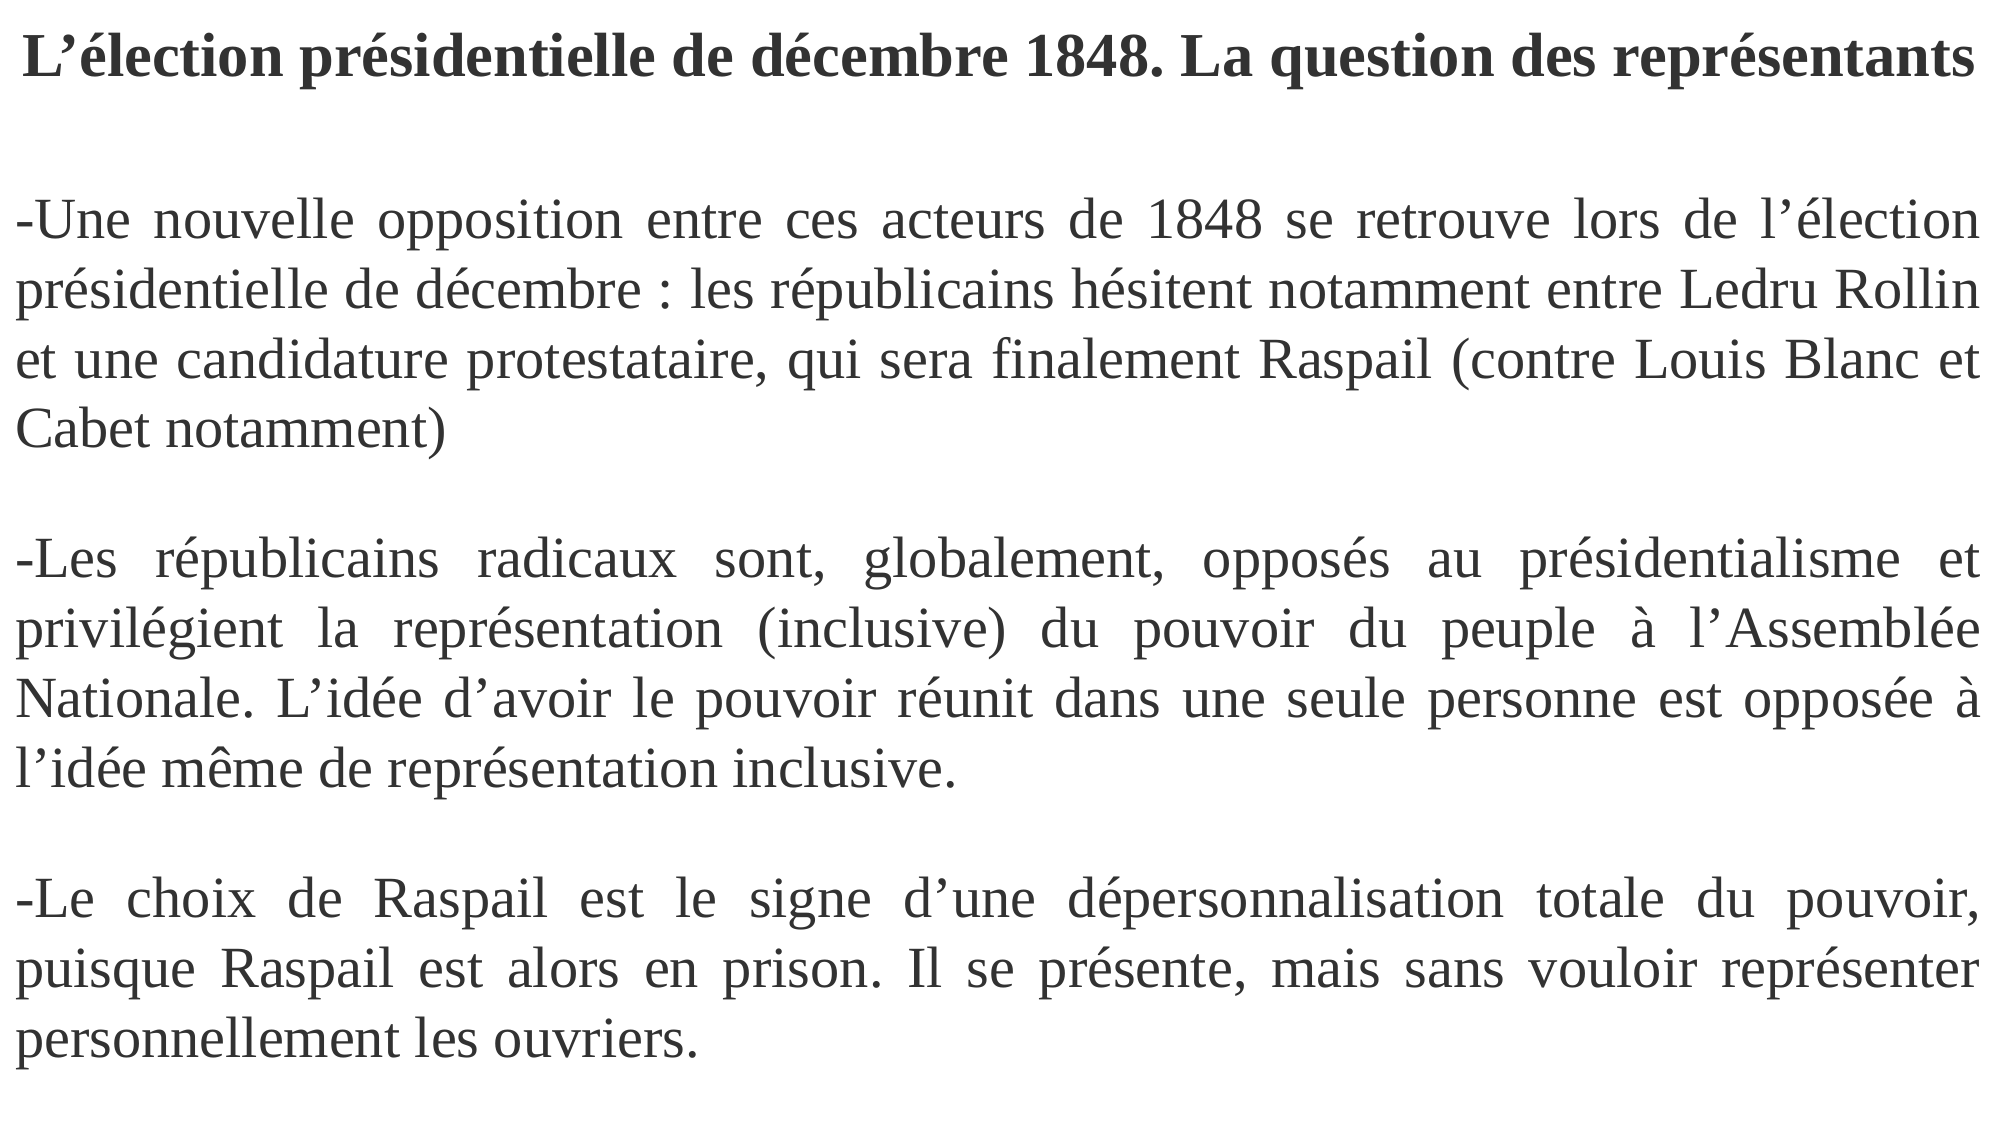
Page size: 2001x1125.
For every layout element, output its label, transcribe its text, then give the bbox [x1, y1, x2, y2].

list -Une nouvelle opposition entre ces acteurs de 1848 se retrouve lors de l’élection présidentielle de décembre : les républicains hésitent notamment entre Ledru Rollin et une candidature protestataire, qui sera finalement Raspail (contre Louis Blanc et Cabet notamment) -Les républicains radicaux sont, globalement, opposés au présidentialisme et privilégient la représentation (inclusive) du pouvoir du peuple à l’Assemblée Nationale. L’idée d’avoir le pouvoir réunit dans une seule personne est opposée à l’idée même de représentation inclusive. -Le choix de Raspail est le signe d’une dépersonnalisation totale du pouvoir, puisque Raspail est alors en prison. Il se présente, mais sans vouloir représenter personnellement les ouvriers. [0, 172, 2000, 1123]
title L’élection présidentielle de décembre 1848. La question des représentants [0, 1, 2000, 112]
